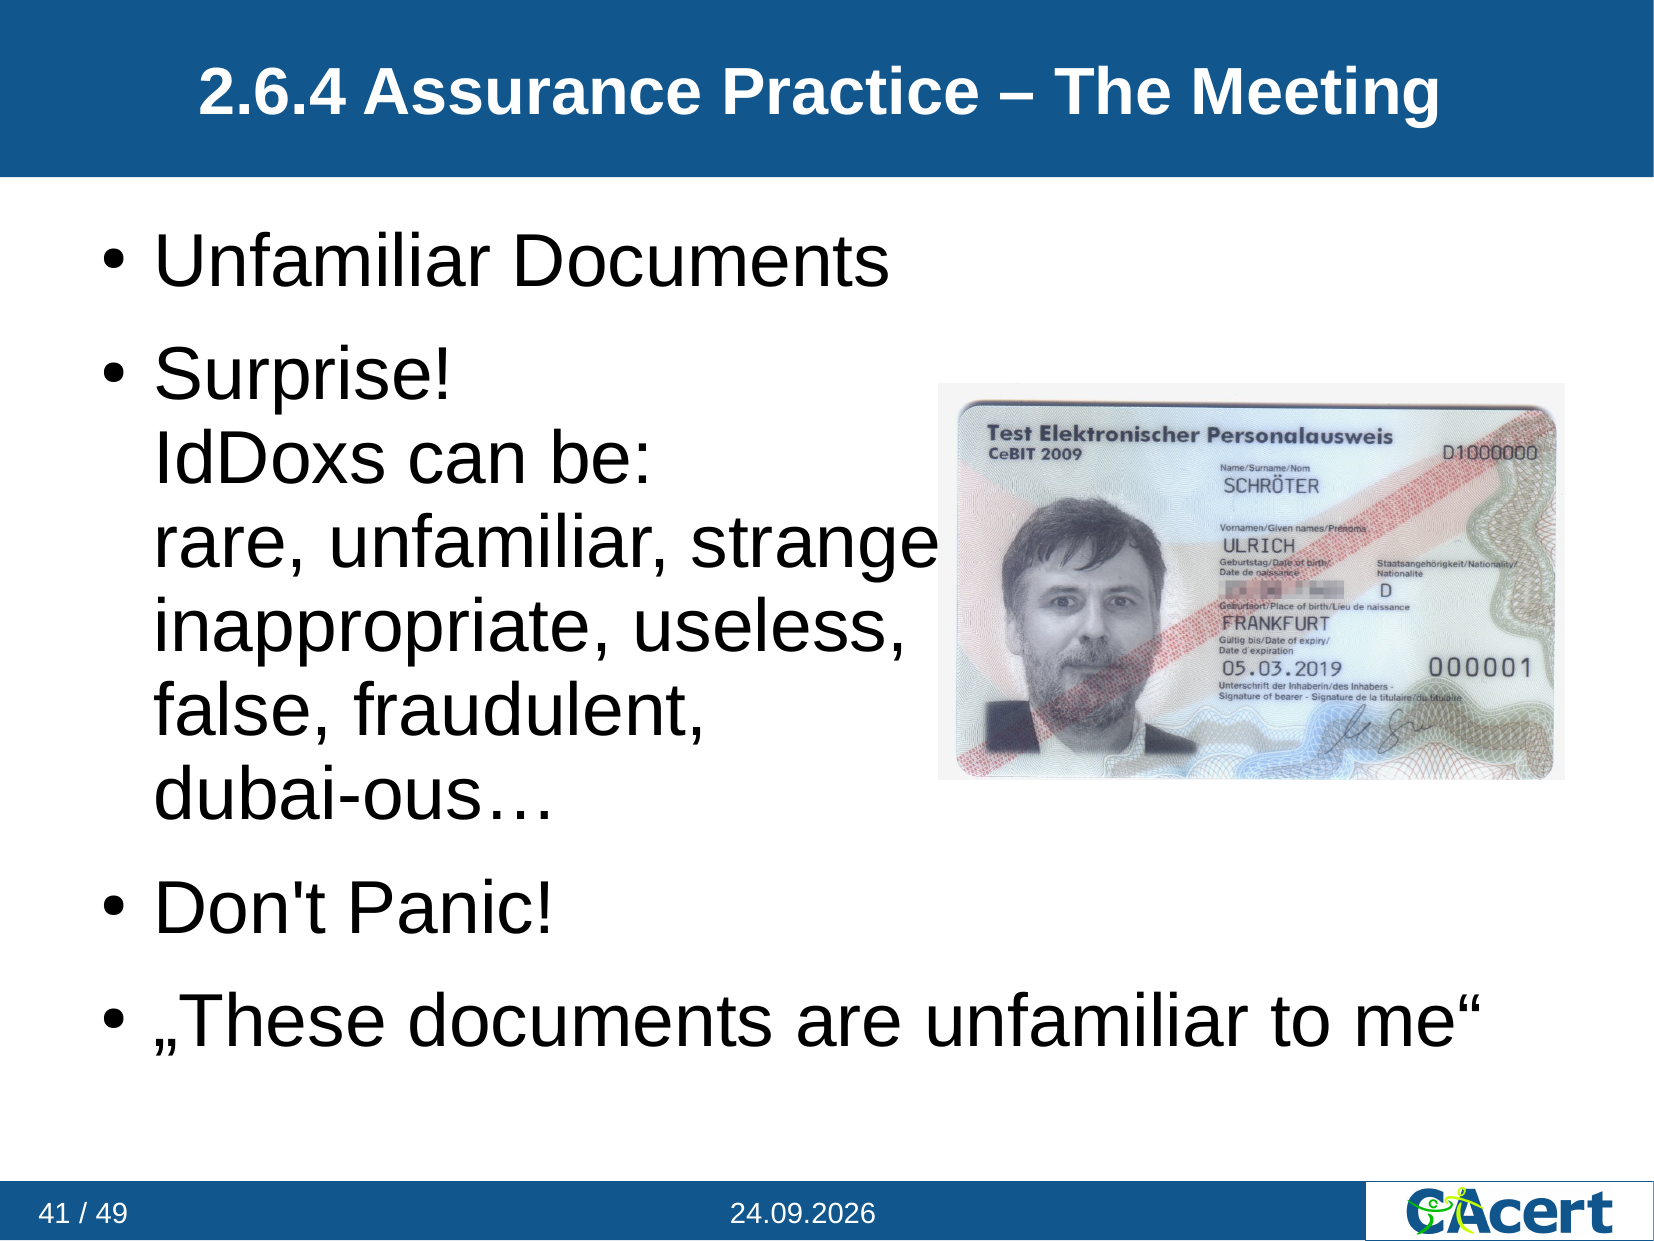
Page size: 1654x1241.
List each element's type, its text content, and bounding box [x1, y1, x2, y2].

list Unfamiliar Documents Surprise! IdDoxs can be: rare, unfamiliar, strange, inappropriate, useless, false, fraudulent, dubai-ous… Don't Panic! „These documents are unfamiliar to me“ [82, 218, 1571, 1091]
picture [938, 383, 1565, 780]
title 2.6.4 Assurance Practice – The Meeting [76, 17, 1565, 166]
picture [1406, 1186, 1613, 1235]
